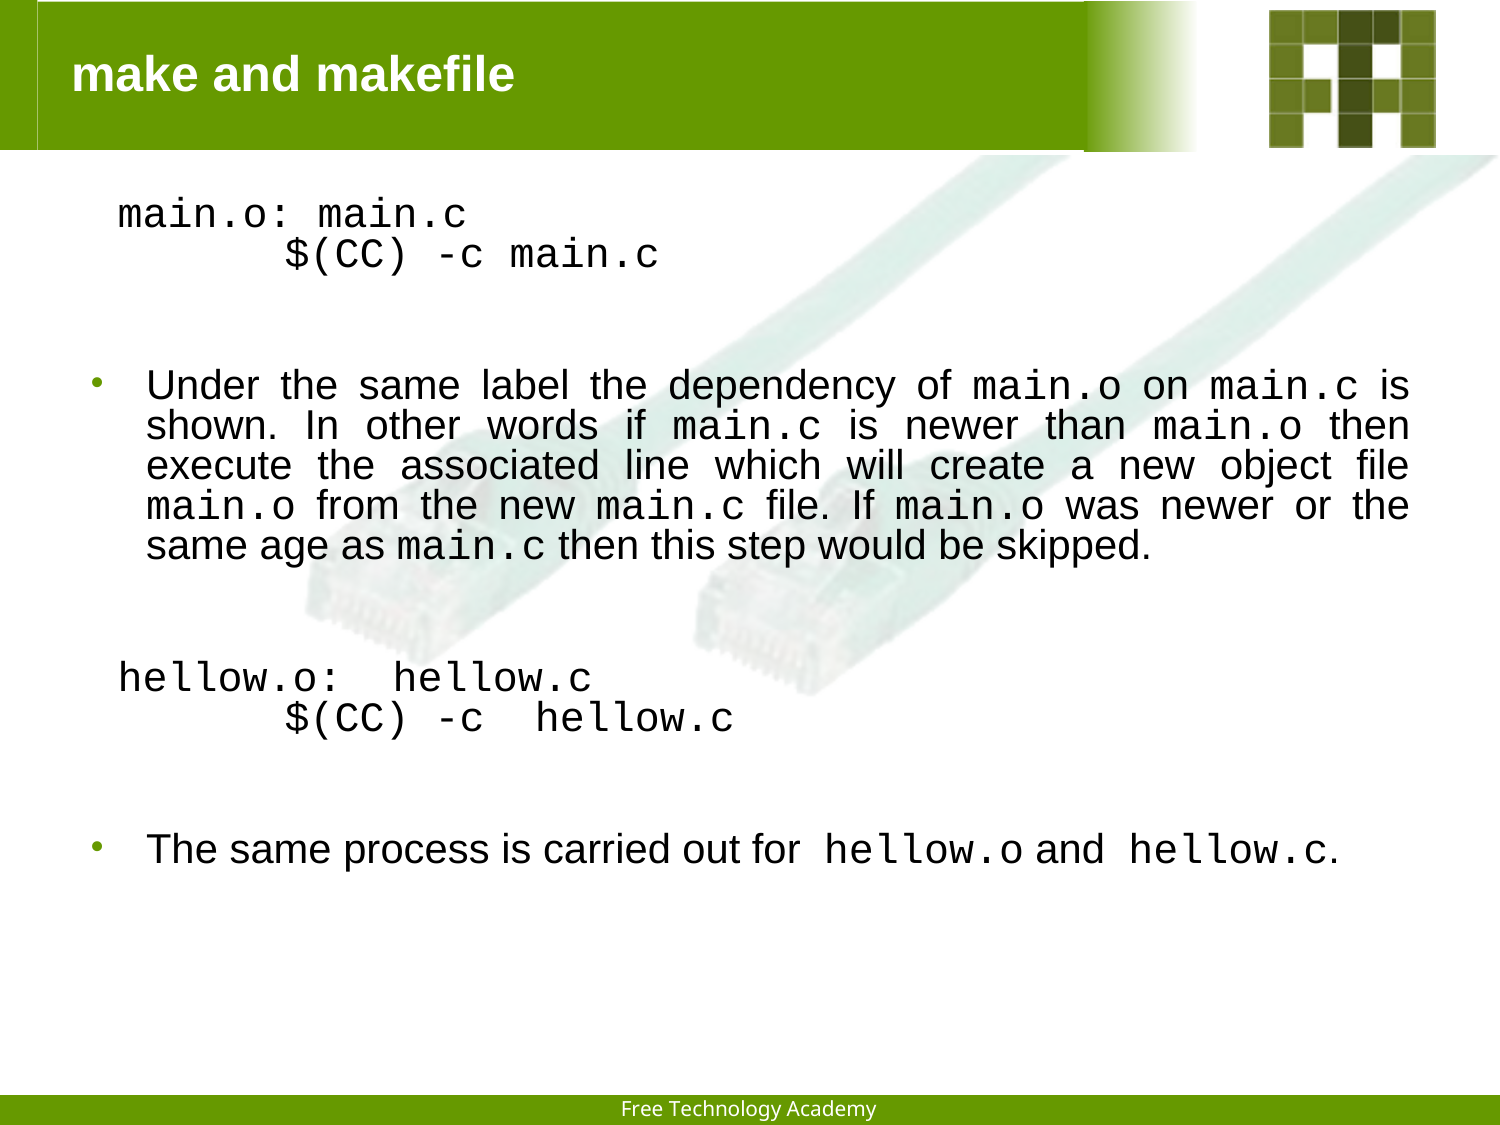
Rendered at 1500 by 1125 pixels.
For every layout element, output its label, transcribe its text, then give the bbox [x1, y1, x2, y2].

list main.o: main.c $(CC) -c main.c Under the same label the dependency of main.o on main.c is shown. In other words if main.c is newer than main.o then execute the associated line which will create a new object file main.o from the new main.c file. If main.o was newer or the same age as main.c then this step would be skipped. hellow.o: hellow.c $(CC) -c hellow.c The same process is carried out for hellow.o and hellow.c. [75, 187, 1426, 1028]
picture [1269, 10, 1436, 148]
title make and makefile [56, 1, 1107, 152]
